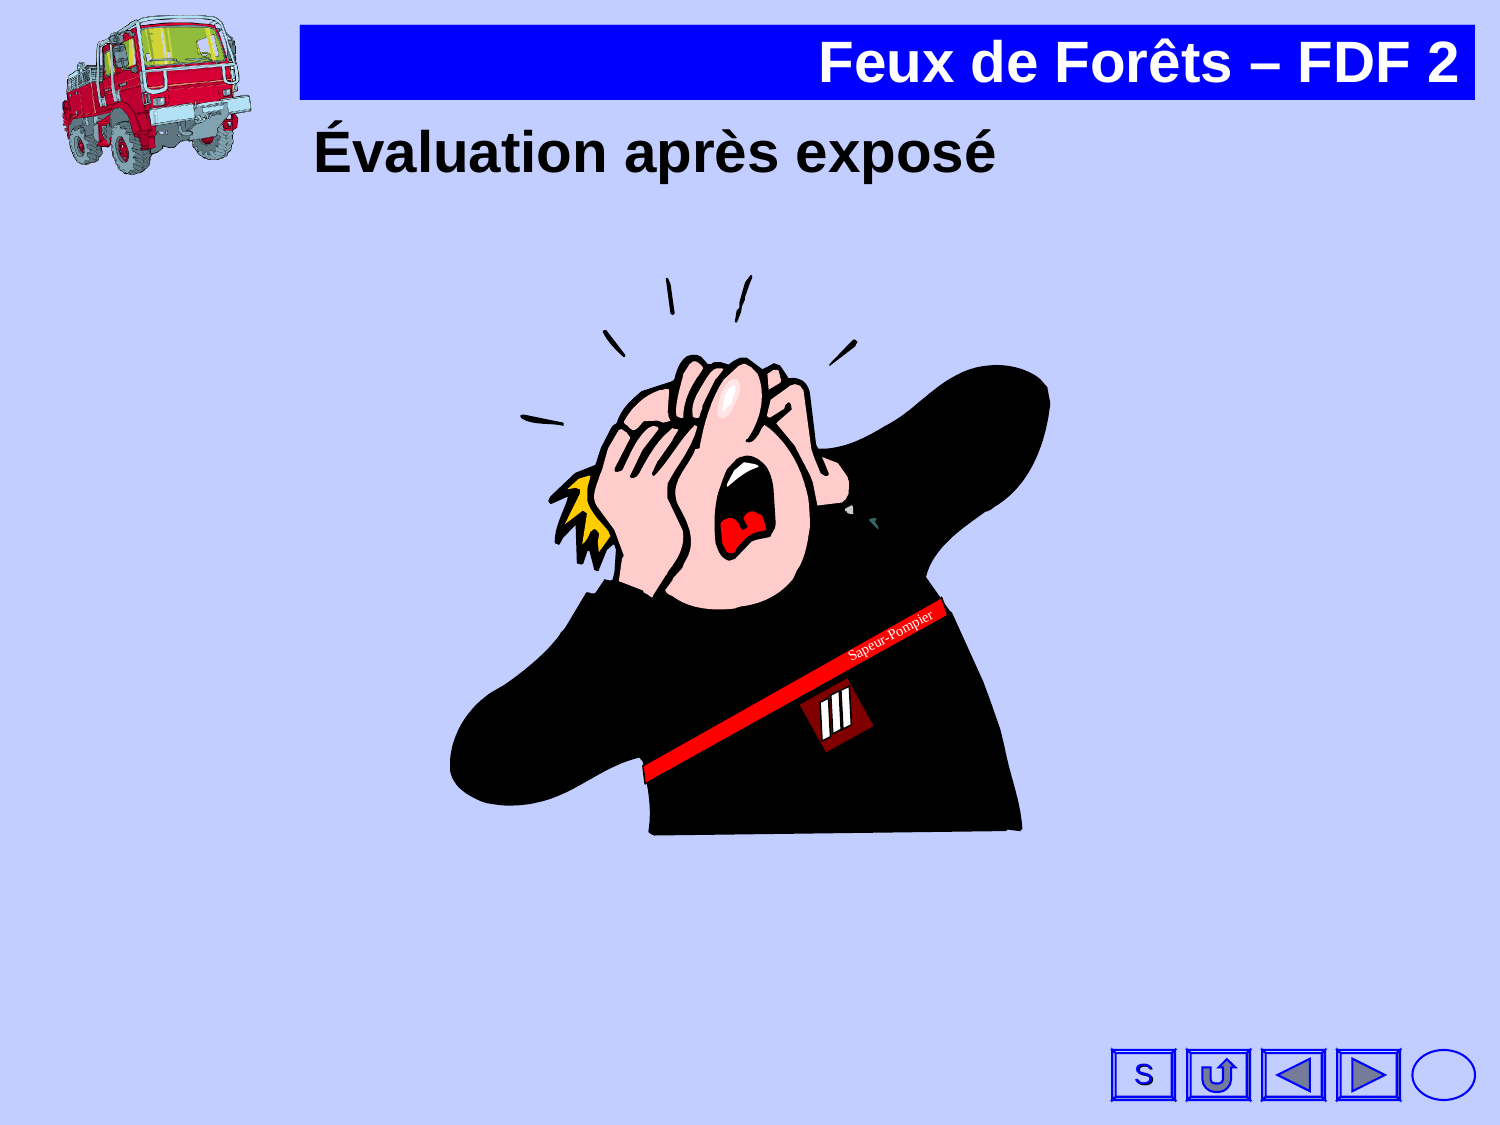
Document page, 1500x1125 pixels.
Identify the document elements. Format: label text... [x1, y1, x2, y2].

text_box Évaluation après exposé [298, 112, 1013, 193]
text_box [665, 277, 675, 315]
text_box [602, 330, 626, 357]
text_box [734, 275, 753, 323]
text_box Feux de Forêts – FDF 2 [299, 24, 1475, 100]
text_box [520, 414, 564, 426]
text_box Sapeur-Pompier [829, 592, 953, 679]
text_box [1412, 1049, 1476, 1101]
text_box [450, 354, 1051, 836]
text_box [829, 339, 858, 367]
